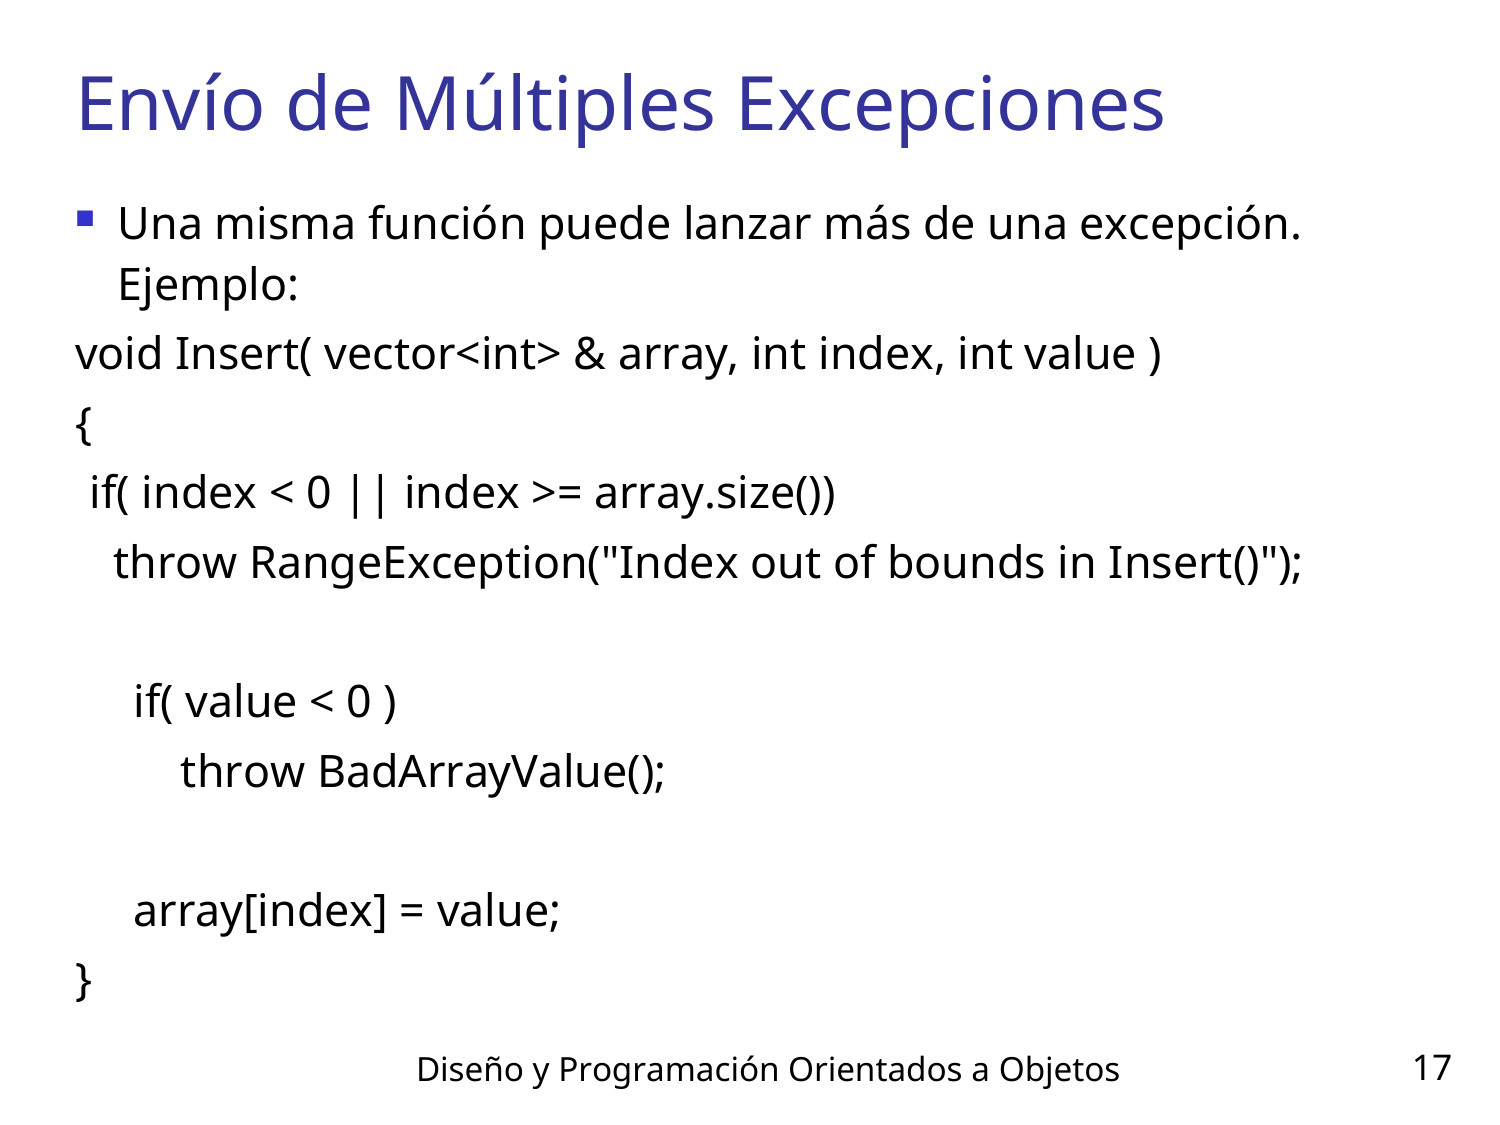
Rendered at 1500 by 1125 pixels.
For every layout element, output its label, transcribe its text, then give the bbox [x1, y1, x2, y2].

list Una misma función puede lanzar más de una excepción. Ejemplo: void Insert( vector<int> & array, int index, int value )‏ { if( index < 0 || index >= array.size())‏ throw RangeException("Index out of bounds in Insert()"); if( value < 0 )‏ throw BadArrayValue(); array[index] = value; } [75, 191, 1463, 1013]
title Envío de Múltiples Excepciones [75, 19, 1466, 183]
